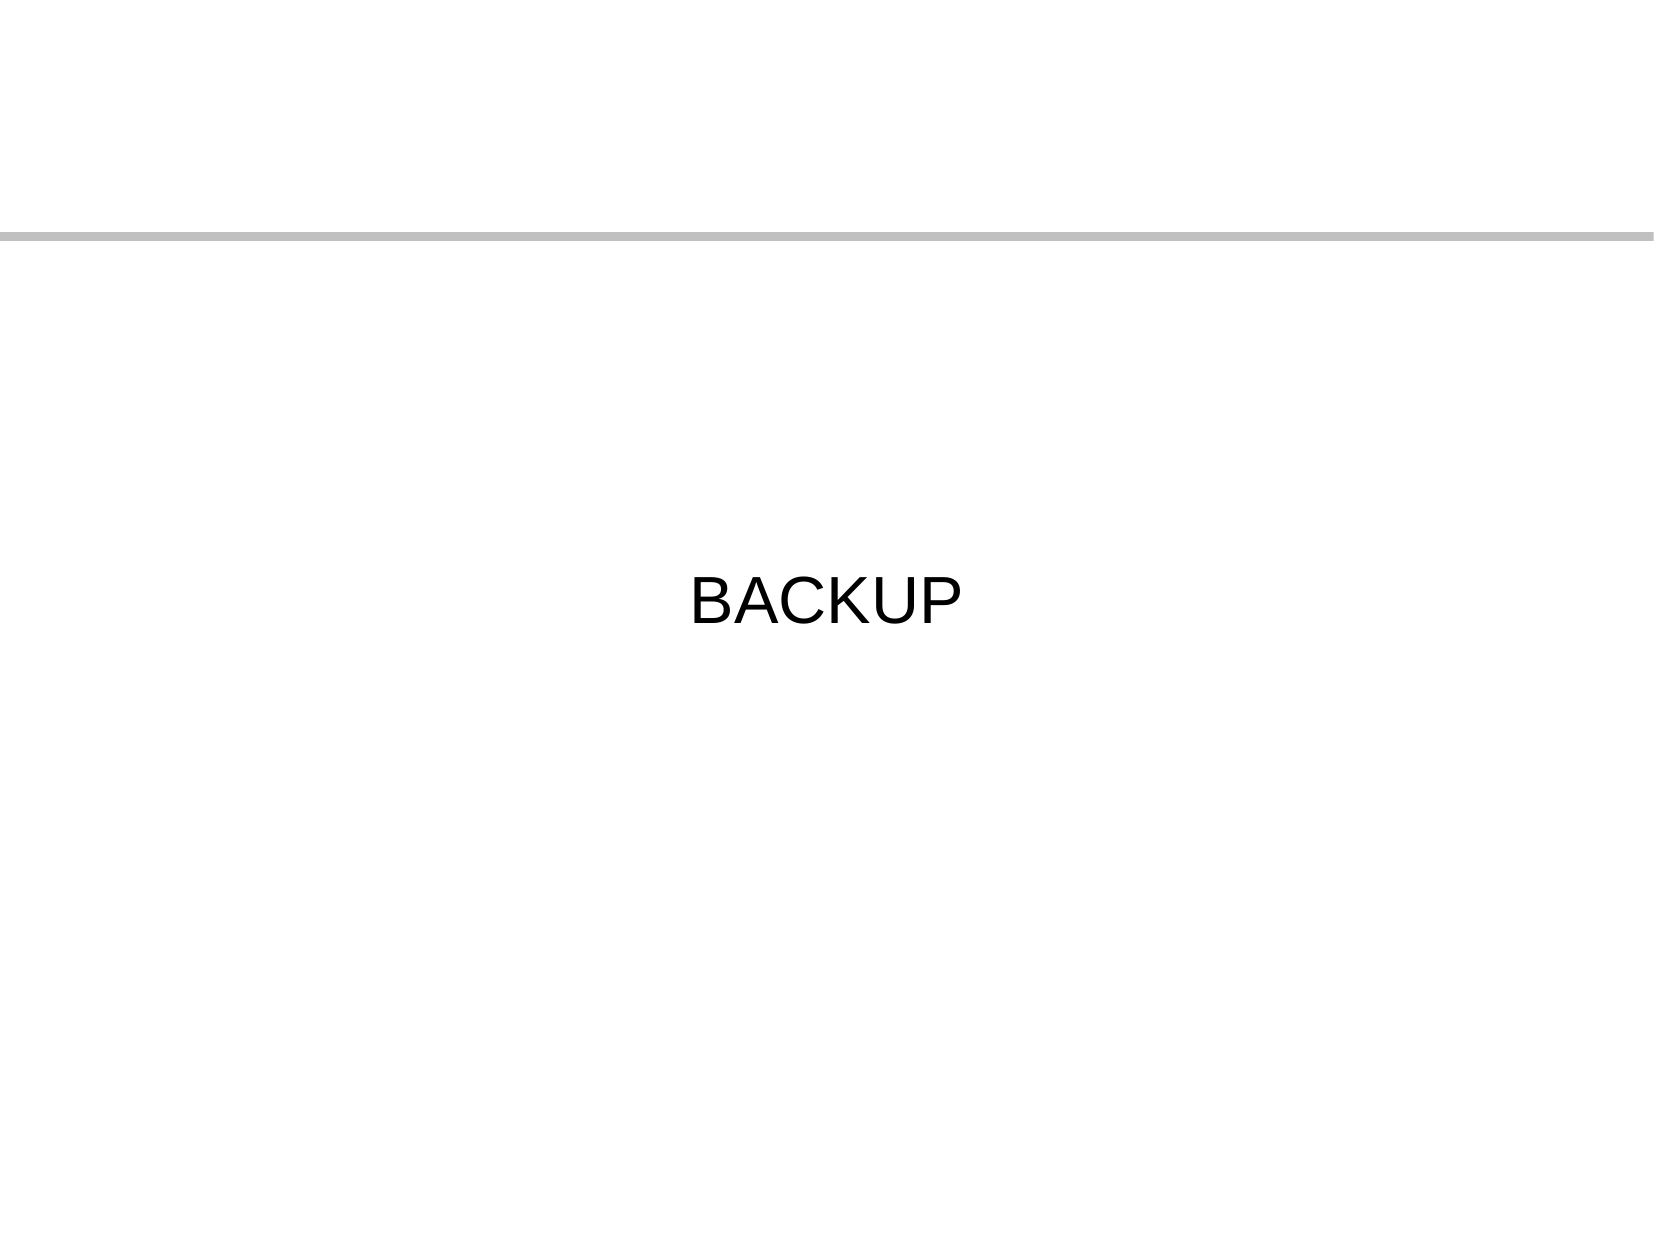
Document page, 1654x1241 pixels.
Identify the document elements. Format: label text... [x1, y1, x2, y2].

subtitle BACKUP [59, 49, 1595, 1152]
